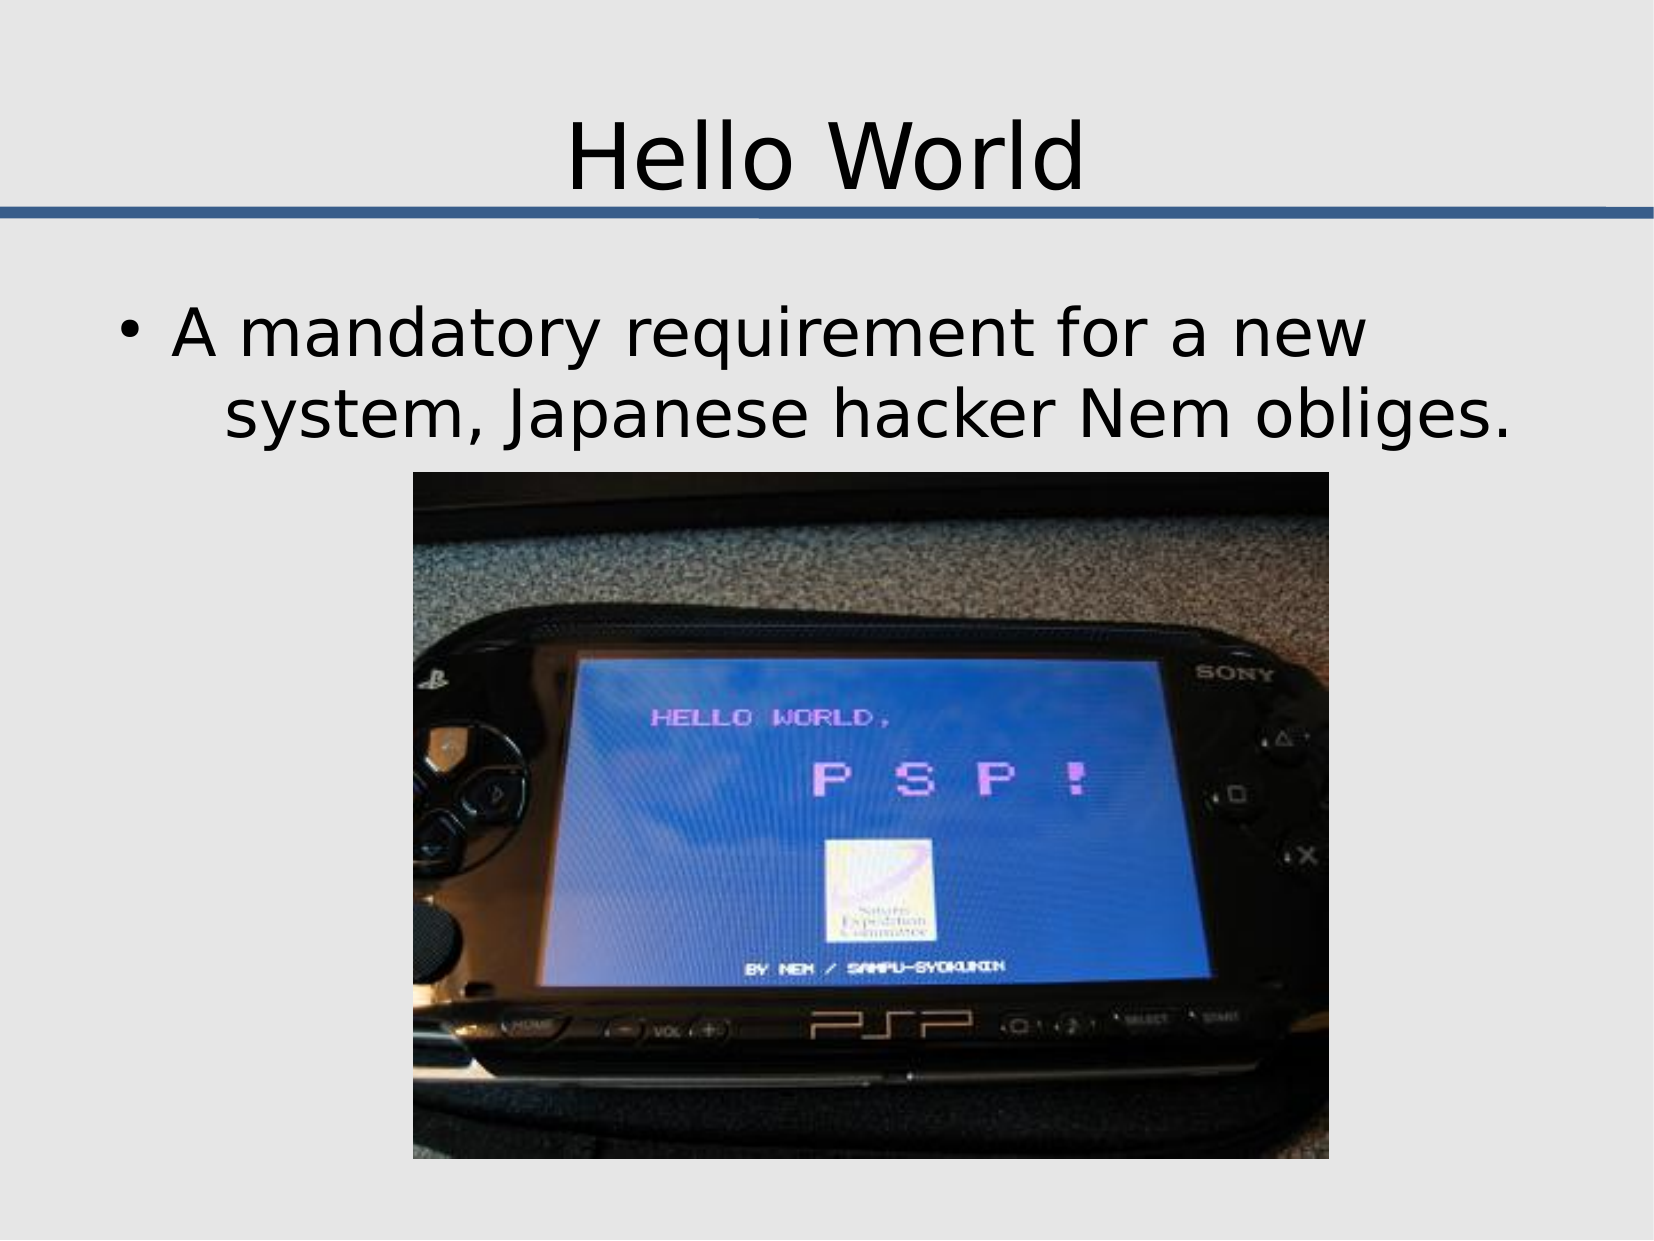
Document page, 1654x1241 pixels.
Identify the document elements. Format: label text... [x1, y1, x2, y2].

title Hello World [82, 56, 1571, 250]
list A mandatory requirement for a new system, Japanese hacker Nem obliges. [82, 290, 1571, 1094]
picture [413, 472, 1329, 1159]
